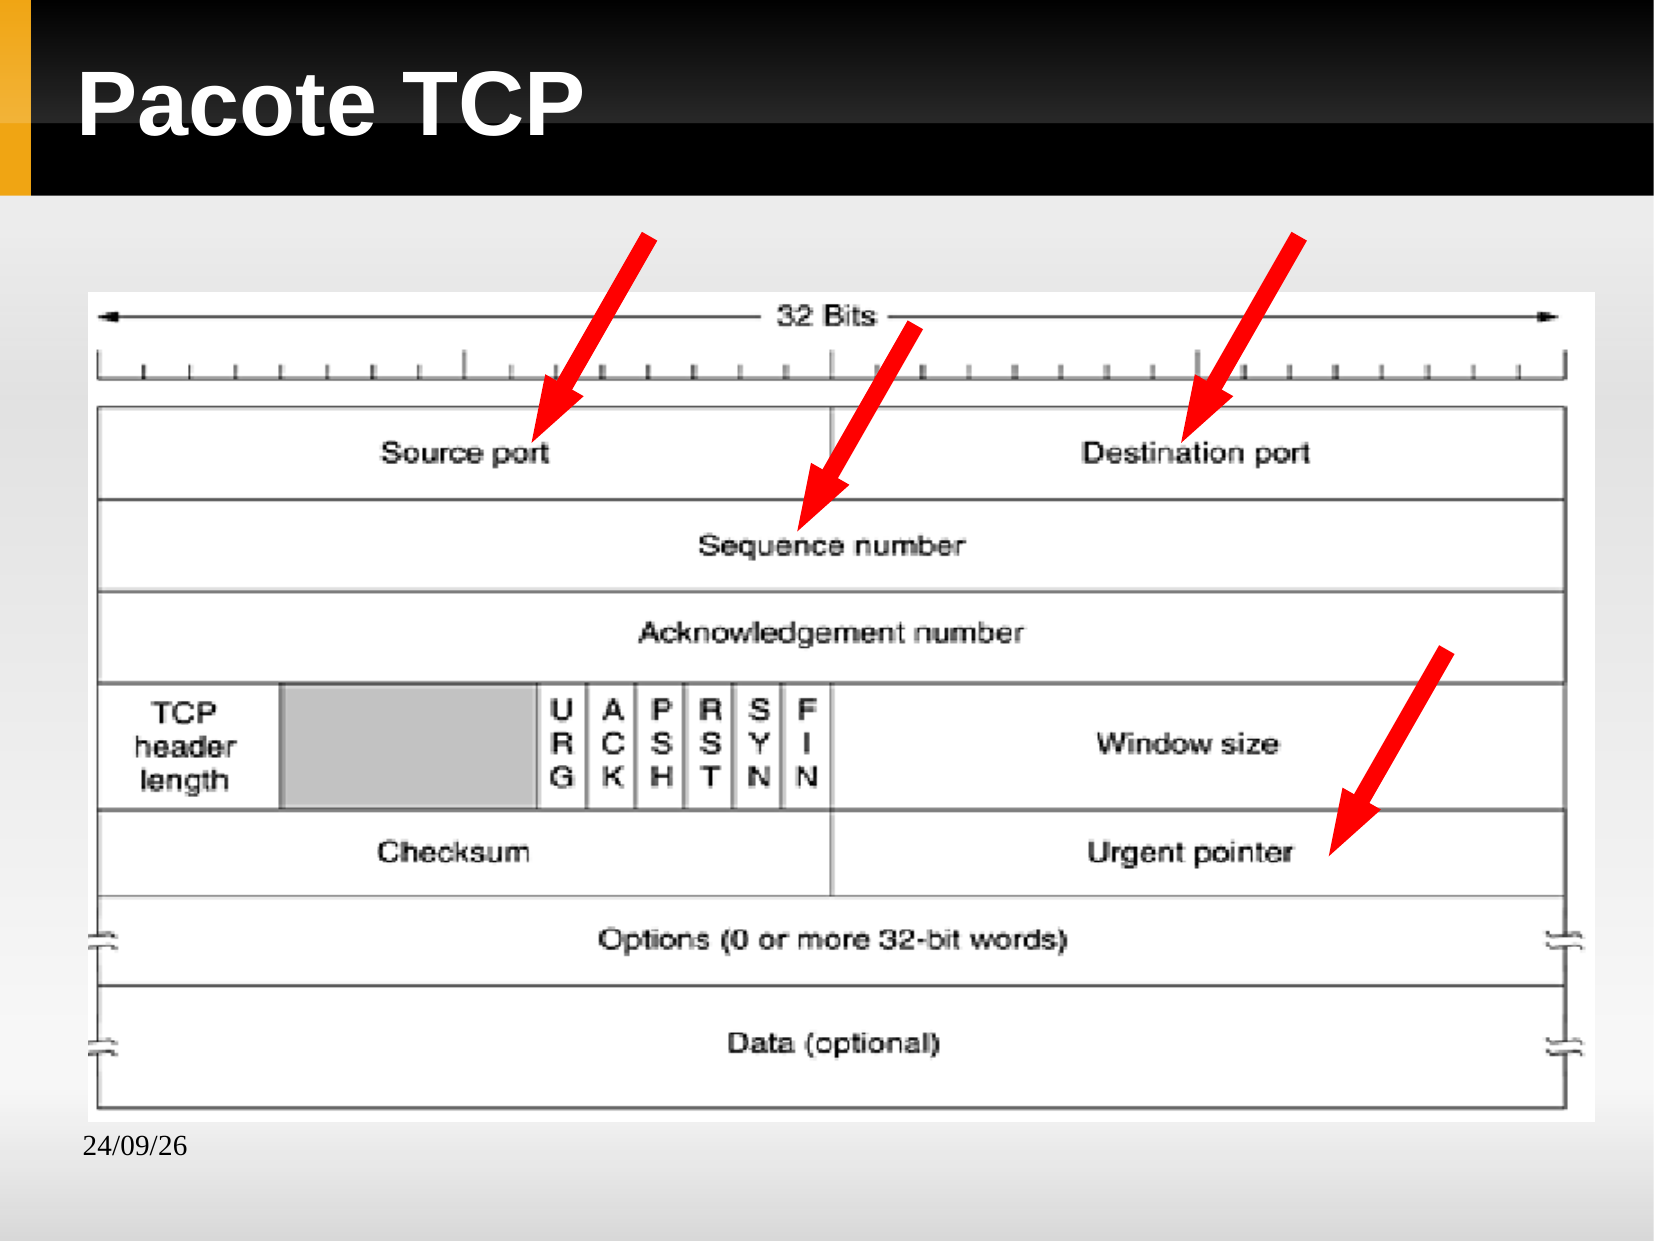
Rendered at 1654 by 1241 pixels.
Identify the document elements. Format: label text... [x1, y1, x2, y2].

picture [0, 0, 1654, 1241]
title Pacote TCP [76, 7, 1565, 200]
